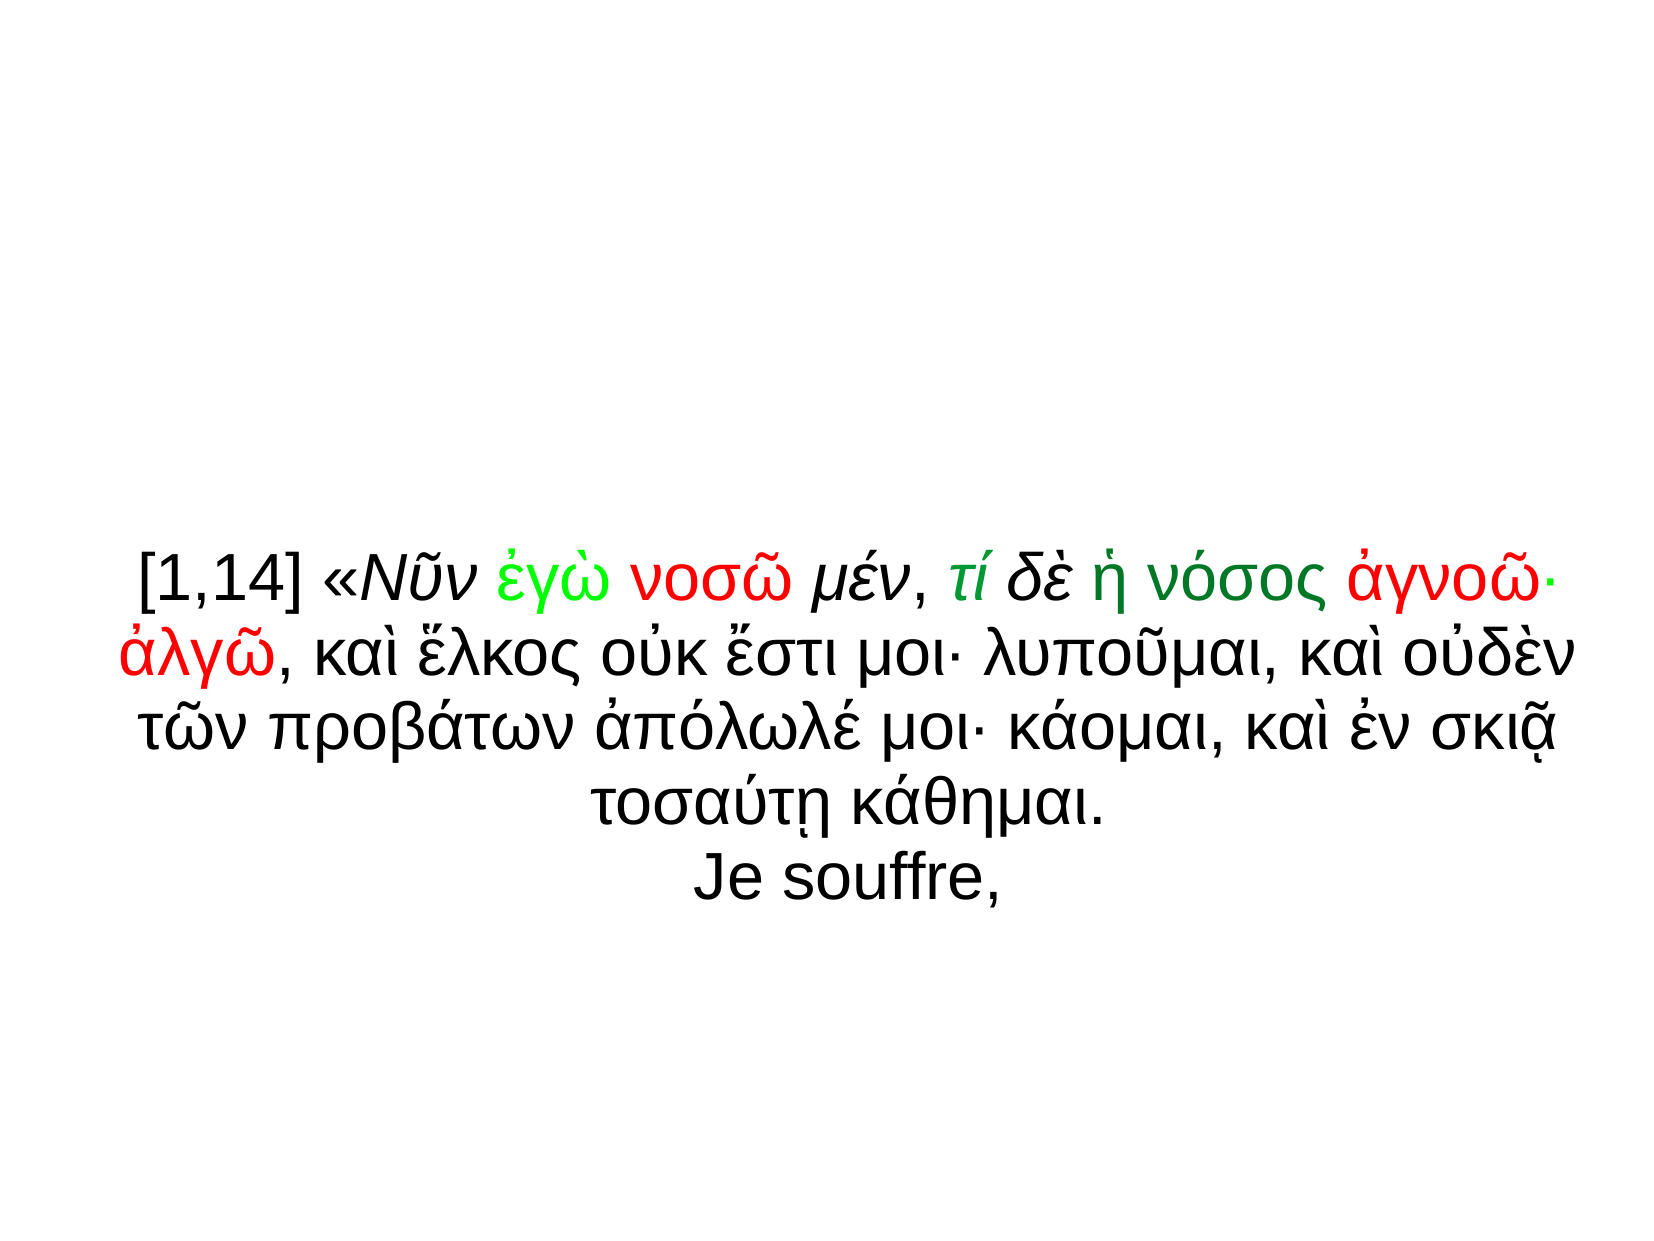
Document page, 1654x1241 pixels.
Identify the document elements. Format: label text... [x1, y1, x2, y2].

subtitle [1,14] «Νῦν ἐγὼ νοσῶ μέν, τί δὲ ἡ νόσος ἀγνοῶ· ἀλγῶ, καὶ ἕλκος οὐκ ἔστι μοι· λυποῦμαι, καὶ οὐδὲν τῶν προβάτων ἀπόλωλέ μοι· κάομαι, καὶ ἐν σκιᾷ τοσαύτῃ κάθημαι. Je souffre, [104, 504, 1593, 1241]
